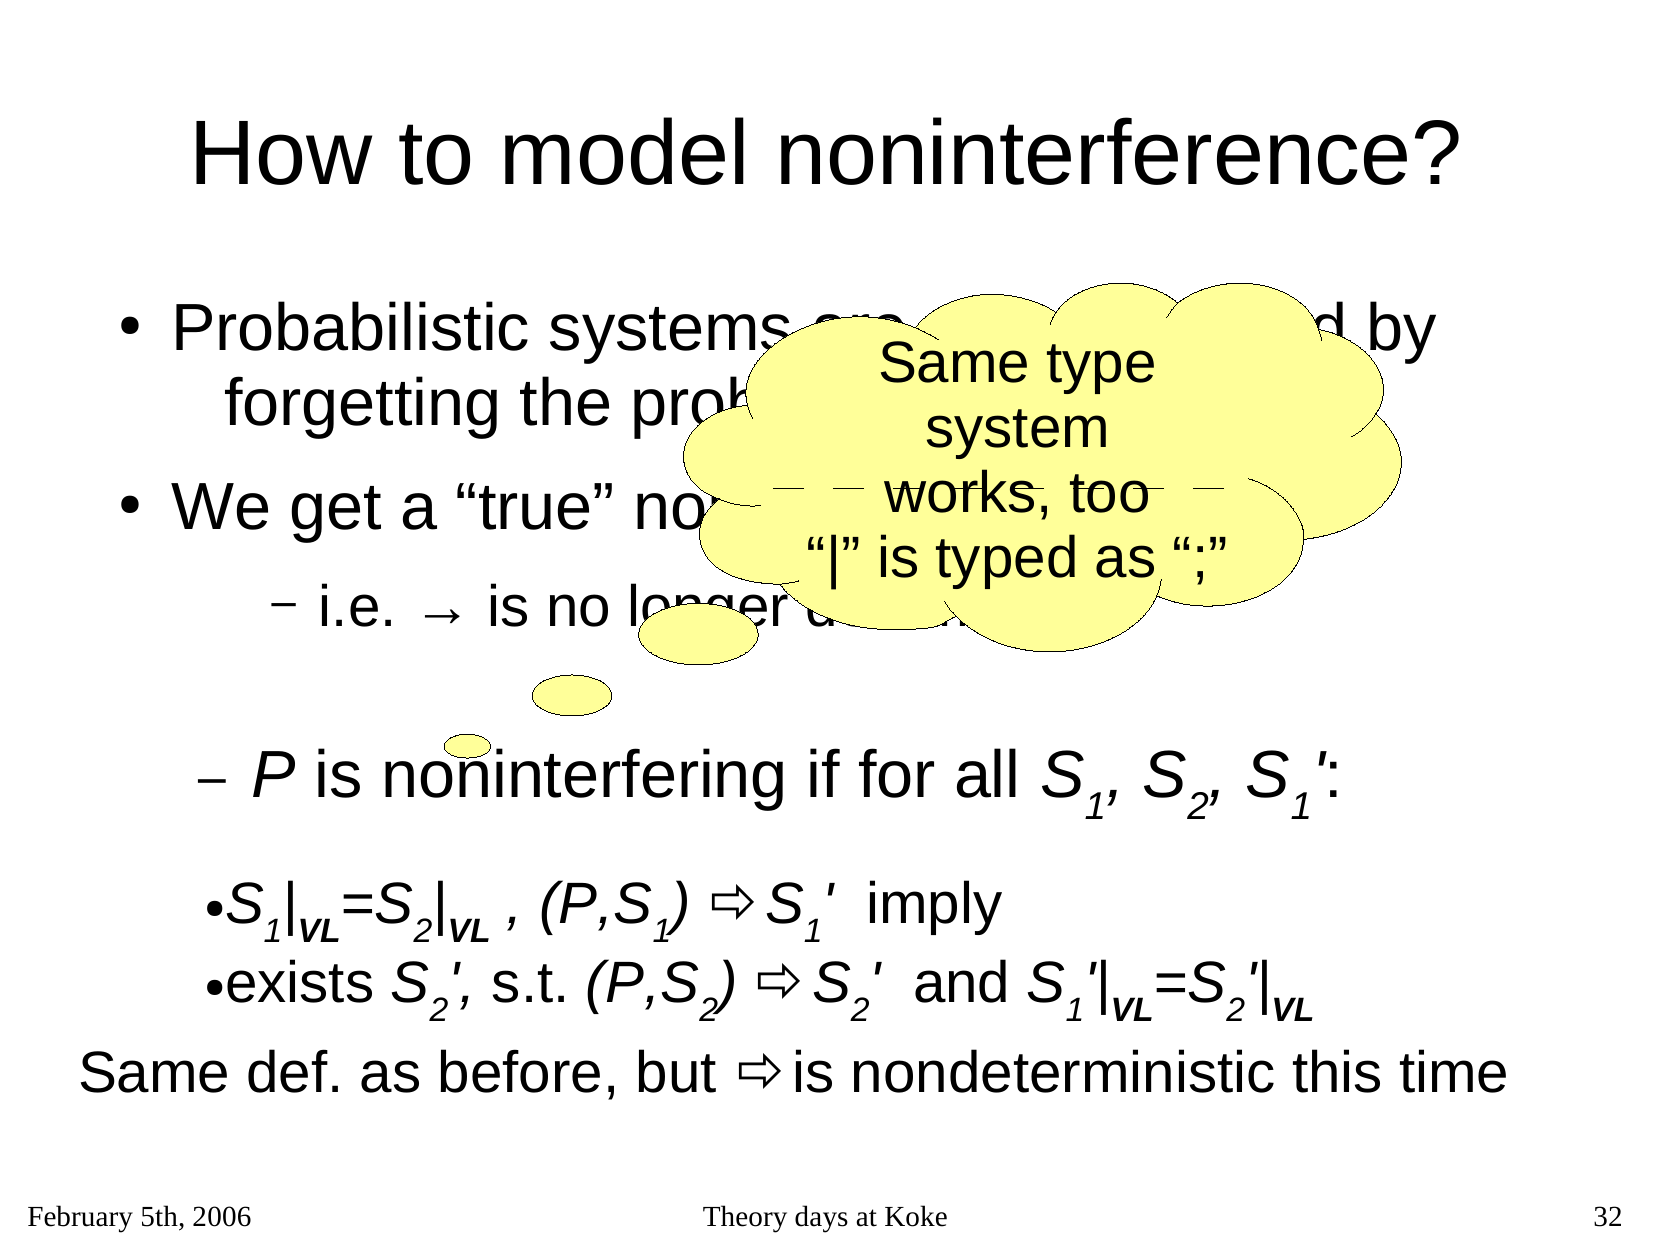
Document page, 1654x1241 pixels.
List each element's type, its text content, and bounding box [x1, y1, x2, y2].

text_box Same type system works, too “|” is typed as “;” [683, 283, 1402, 652]
text_box Same type system works, too “|” is typed as “;” [444, 734, 491, 759]
text_box Same def. as before, but is nondeterministic this time [63, 1032, 1580, 1120]
title How to model noninterference? [82, 49, 1571, 257]
text_box S1|VL=S2|VL , (P,S1) S1' imply exists S2', s.t. (P,S2) S2' and S1'|VL=S2'|VL [189, 863, 1440, 1032]
text_box P is noninterfering if for all S1, S2, S1': [148, 729, 1378, 836]
text_box Same type system works, too “|” is typed as “;” [532, 674, 612, 716]
text_box Same type system works, too “|” is typed as “;” [638, 603, 759, 665]
list Probabilistic systems are often modeled by forgetting the probabilities We get a “true” nondeterministic system i.e. → is no longer deterministic [82, 290, 1571, 669]
